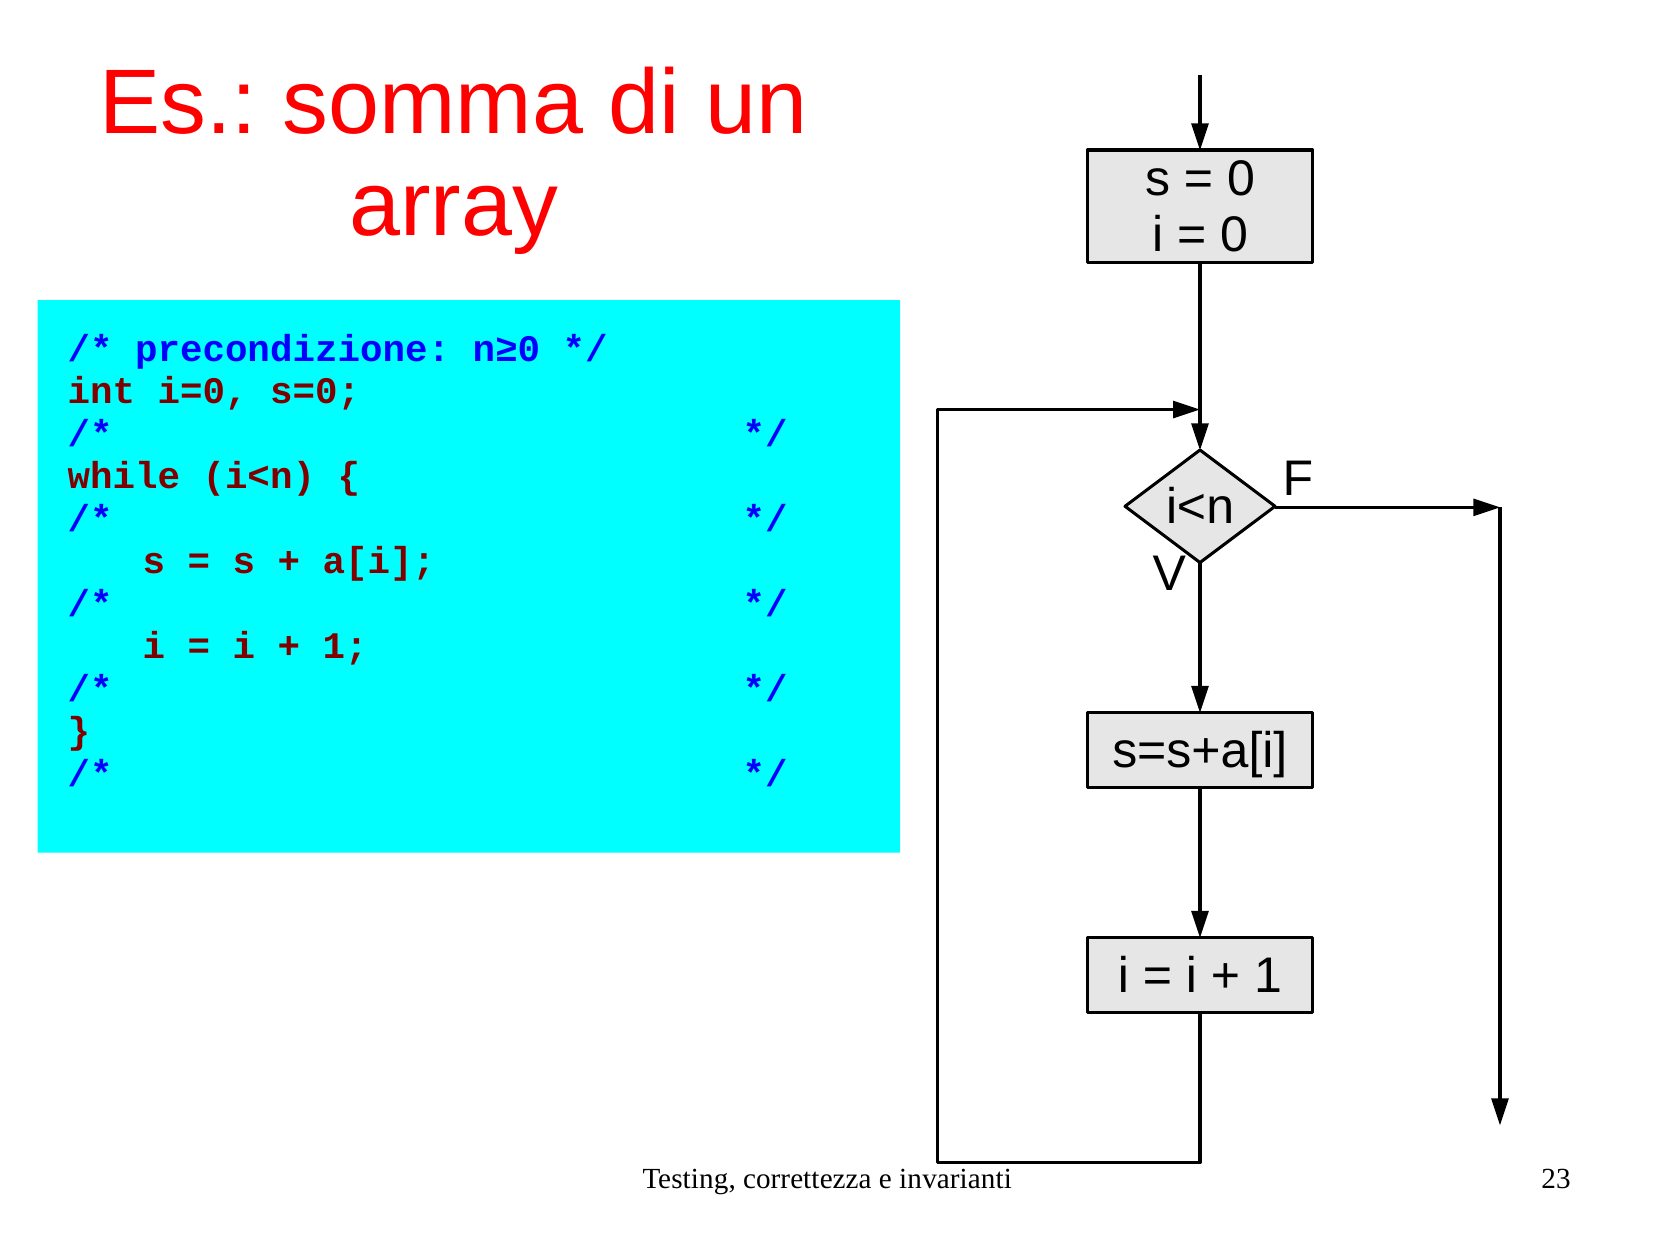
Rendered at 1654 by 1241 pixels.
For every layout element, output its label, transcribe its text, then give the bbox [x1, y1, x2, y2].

text_box /* precondizione: n≥0 */ int i=0, s=0; /* */ while (i<n) { /* */ s = s + a[i]; /* */ i = i + 1; /* */ } /* */ [37, 300, 901, 853]
text_box s=s+a[i] [1087, 712, 1313, 788]
text_box s = 0 i = 0 [1087, 150, 1313, 263]
text_box V [1152, 544, 1187, 601]
text_box i = i + 1 [1087, 937, 1313, 1013]
text_box F [1282, 450, 1317, 506]
title Es.: somma di un array [82, 49, 826, 257]
text_box i<n [1125, 450, 1275, 563]
